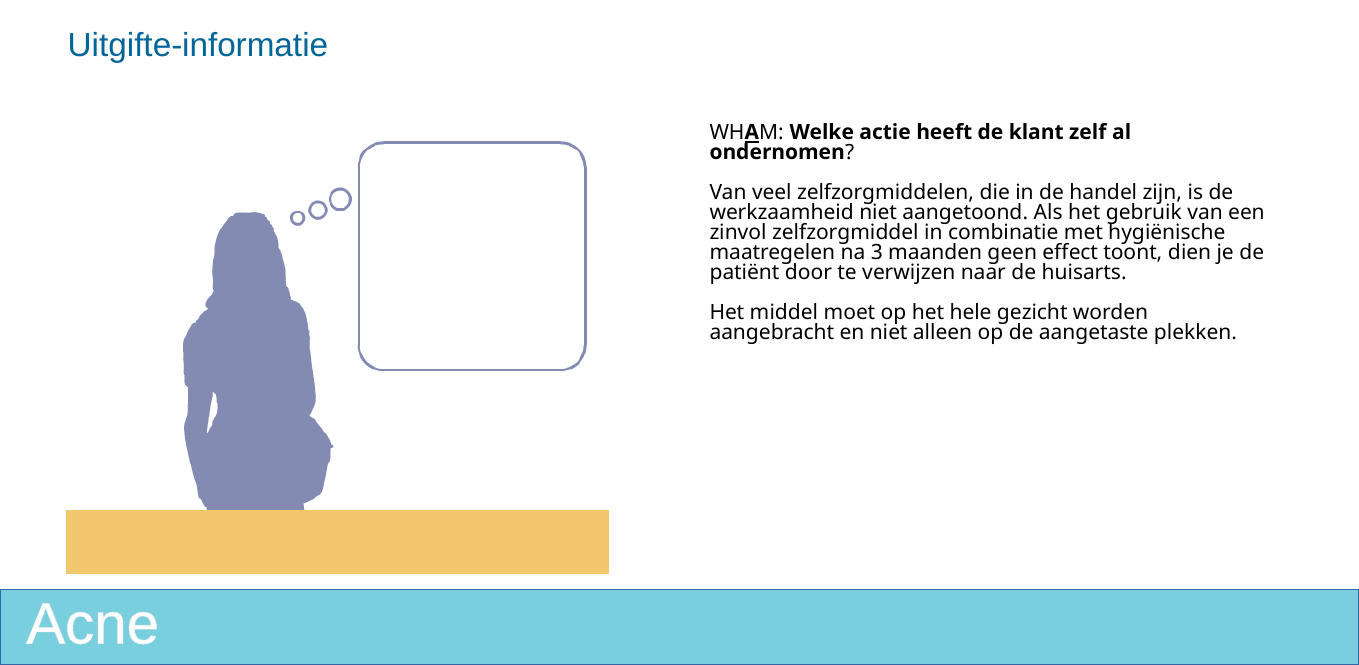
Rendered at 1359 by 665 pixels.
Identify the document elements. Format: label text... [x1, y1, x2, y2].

text_box WHAM: Welke actie heeft de klant zelf al ondernomen? Van veel zelfzorgmiddelen, die in de handel zijn, is de werkzaamheid niet aangetoond. Als het gebruik van een zinvol zelfzorgmiddel in combinatie met hygiënische maatregelen na 3 maanden geen effect toont, dien je de patiënt door te verwijzen naar de huisarts. Het middel moet op het hele gezicht worden aangebracht en niet alleen op de aangetaste plekken. [694, 115, 1288, 352]
title Uitgifte-informatie [67, 26, 1291, 100]
title Acne [26, 590, 448, 665]
text_box [0, 589, 1359, 665]
picture [66, 118, 609, 574]
